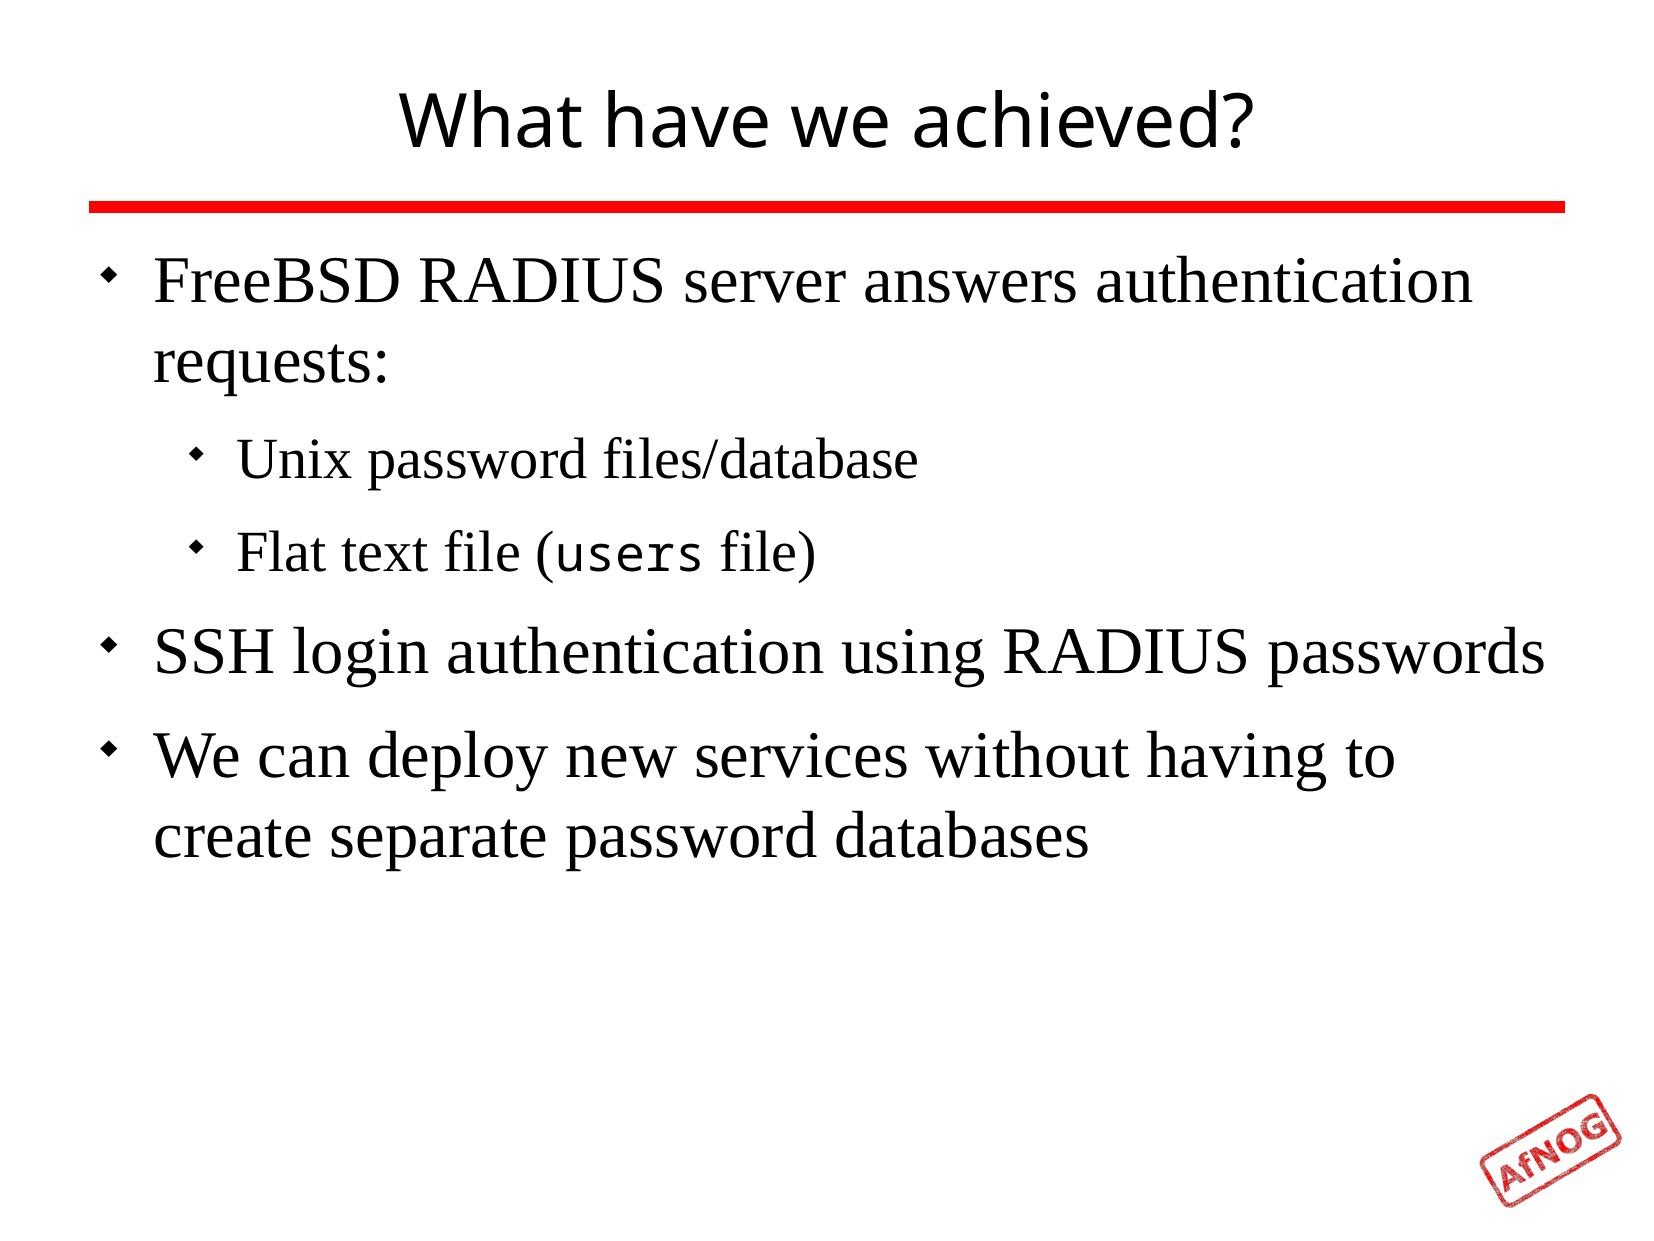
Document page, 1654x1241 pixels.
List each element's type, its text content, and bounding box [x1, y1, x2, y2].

list FreeBSD RADIUS server answers authentication requests: Unix password files/database Flat text file (users file) SSH login authentication using RADIUS passwords We can deploy new services without having to create separate password databases [82, 236, 1571, 1123]
picture [1476, 1090, 1625, 1211]
title What have we achieved? [82, 29, 1571, 207]
